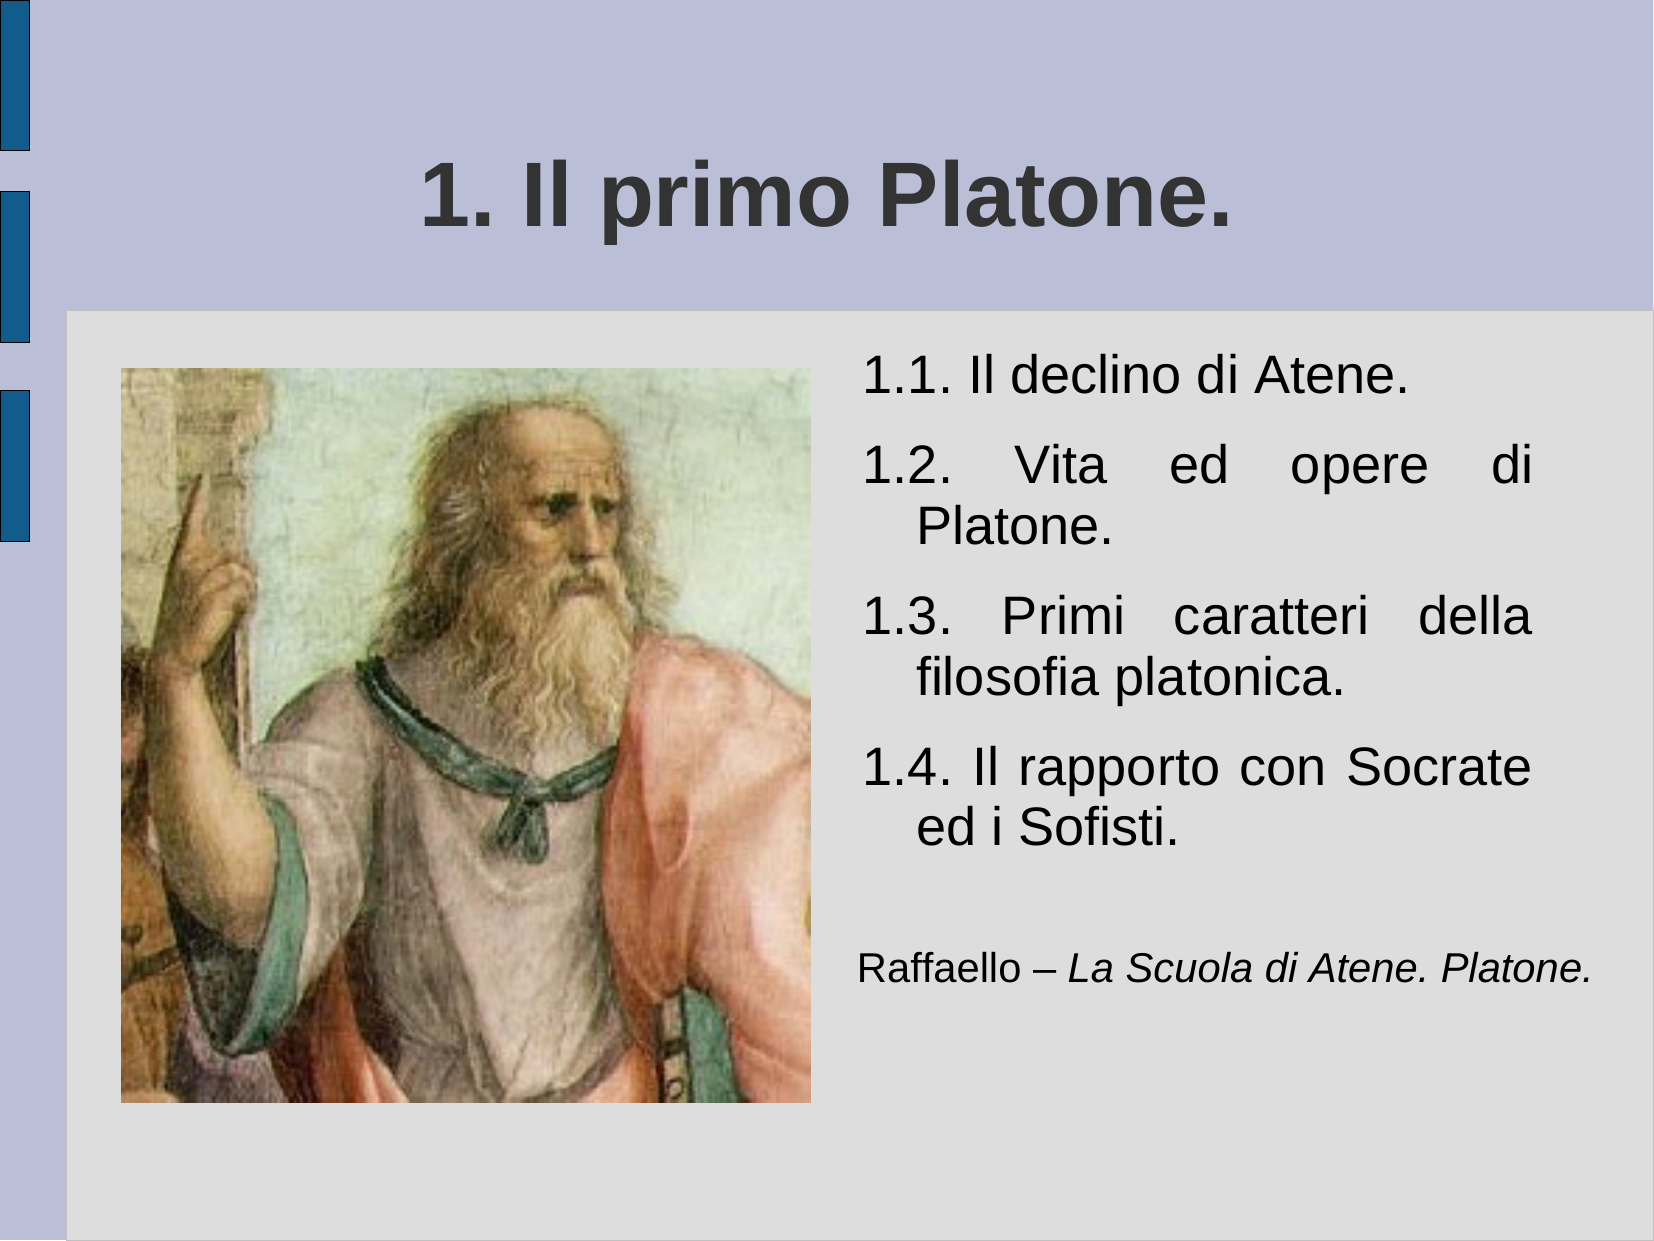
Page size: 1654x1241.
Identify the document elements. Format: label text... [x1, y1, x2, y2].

list 1.1. Il declino di Atene. 1.2. Vita ed opere di Platone. 1.3. Primi caratteri della filosofia platonica. 1.4. Il rapporto con Socrate ed i Sofisti. [845, 344, 1535, 1127]
picture [121, 368, 811, 1103]
text_box Raffaello – La Scuola di Atene. Platone. [856, 944, 1595, 992]
title 1. Il primo Platone. [121, 91, 1534, 299]
